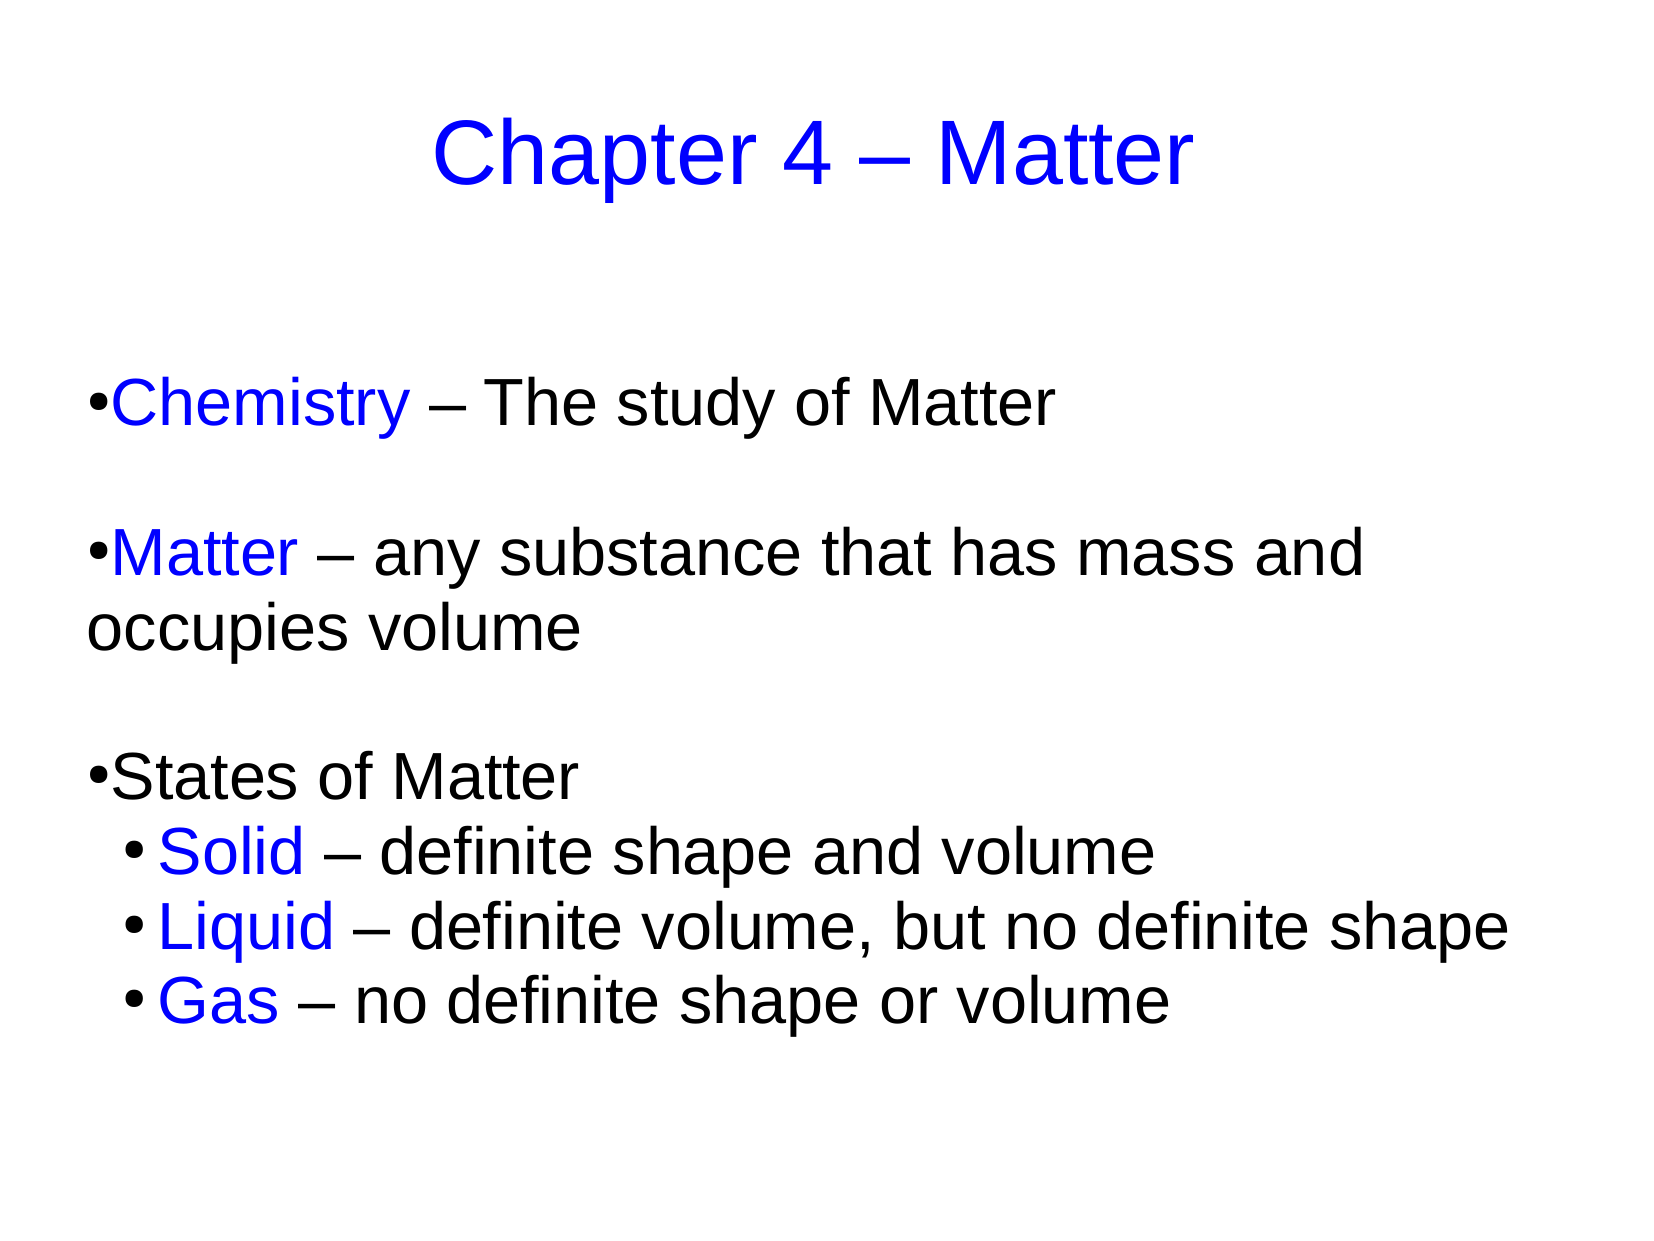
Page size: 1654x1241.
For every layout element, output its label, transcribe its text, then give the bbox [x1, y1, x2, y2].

subtitle Chemistry – The study of Matter Matter – any substance that has mass and occupies volume States of Matter Solid – definite shape and volume Liquid – definite volume, but no definite shape Gas – no definite shape or volume [86, 300, 1576, 1104]
title Chapter 4 – Matter [82, 56, 1571, 250]
